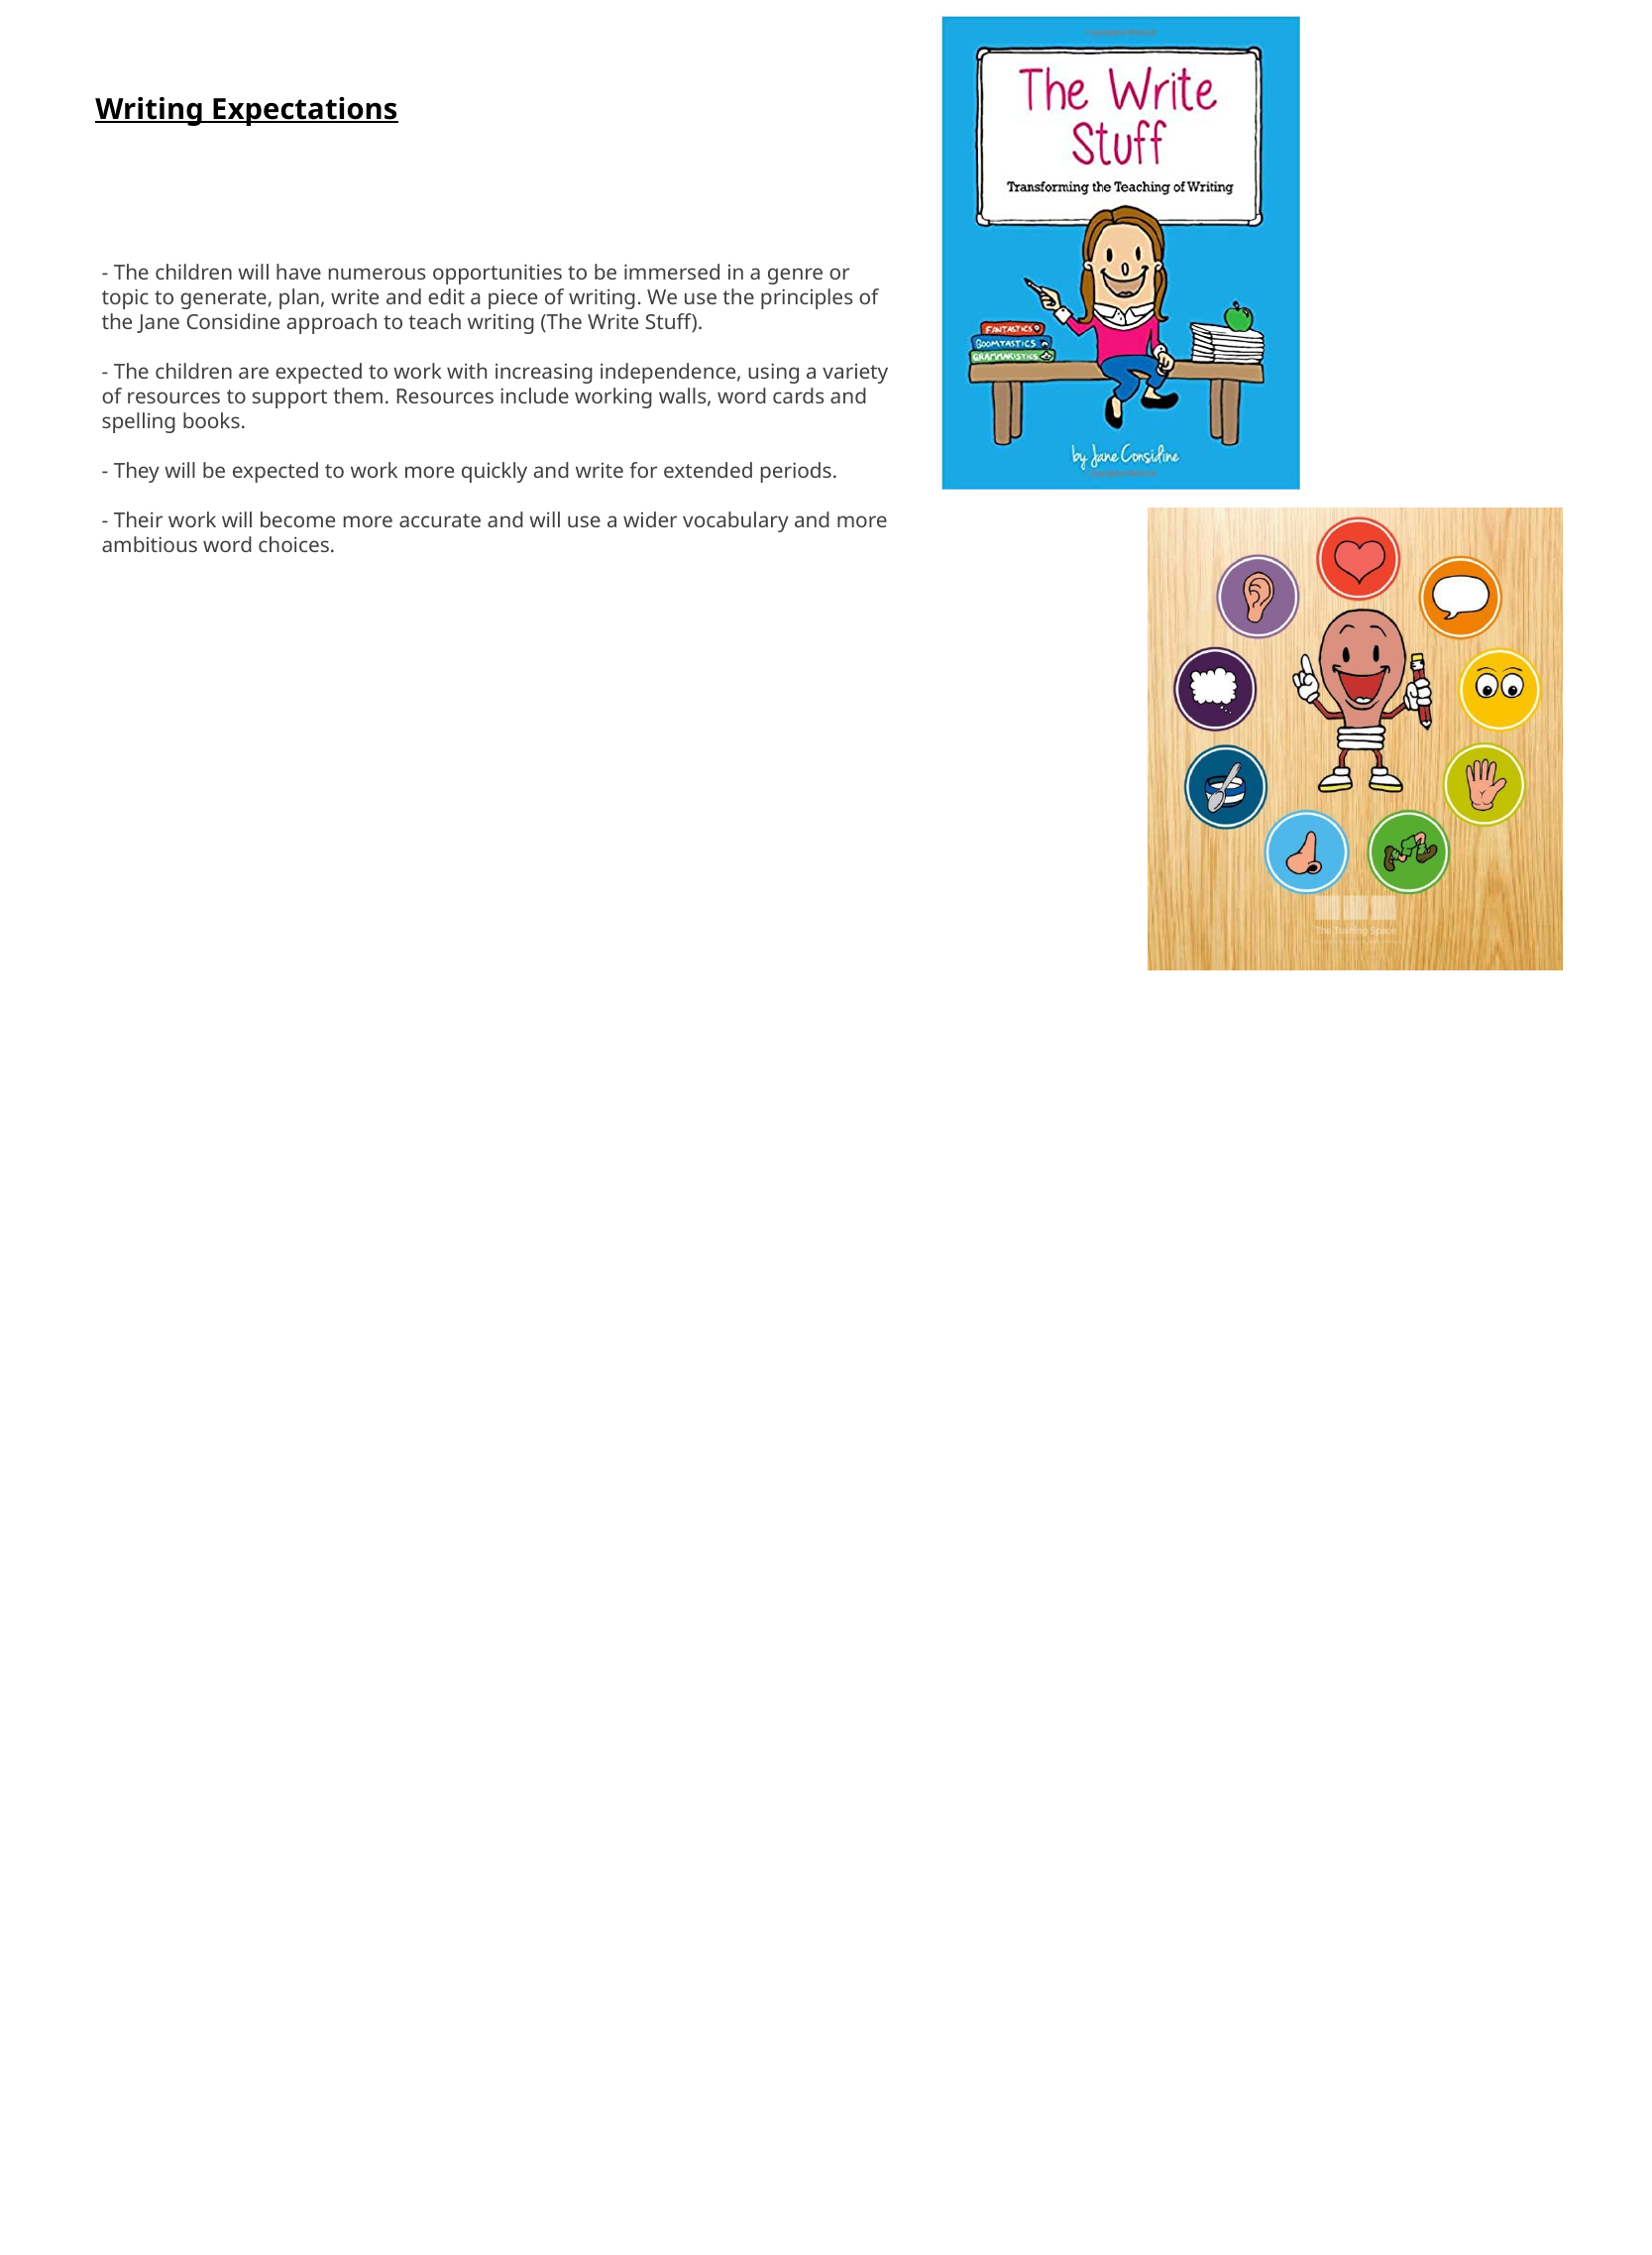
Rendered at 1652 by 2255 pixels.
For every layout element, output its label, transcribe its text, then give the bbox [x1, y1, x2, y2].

text_box - The children will have numerous opportunities to be immersed in a genre or topic to generate, plan, write and edit a piece of writing. We use the principles of the Jane Considine approach to teach writing (The Write Stuff). - The children are expected to work with increasing independence, using a variety of resources to support them. Resources include working walls, word cards and spelling books. - They will be expected to work more quickly and write for extended periods. - Their work will become more accurate and will use a wider vocabulary and more ambitious word choices. [86, 252, 905, 568]
picture [1148, 507, 1563, 970]
text_box Writing Expectations [80, 82, 626, 133]
picture [941, 16, 1300, 490]
